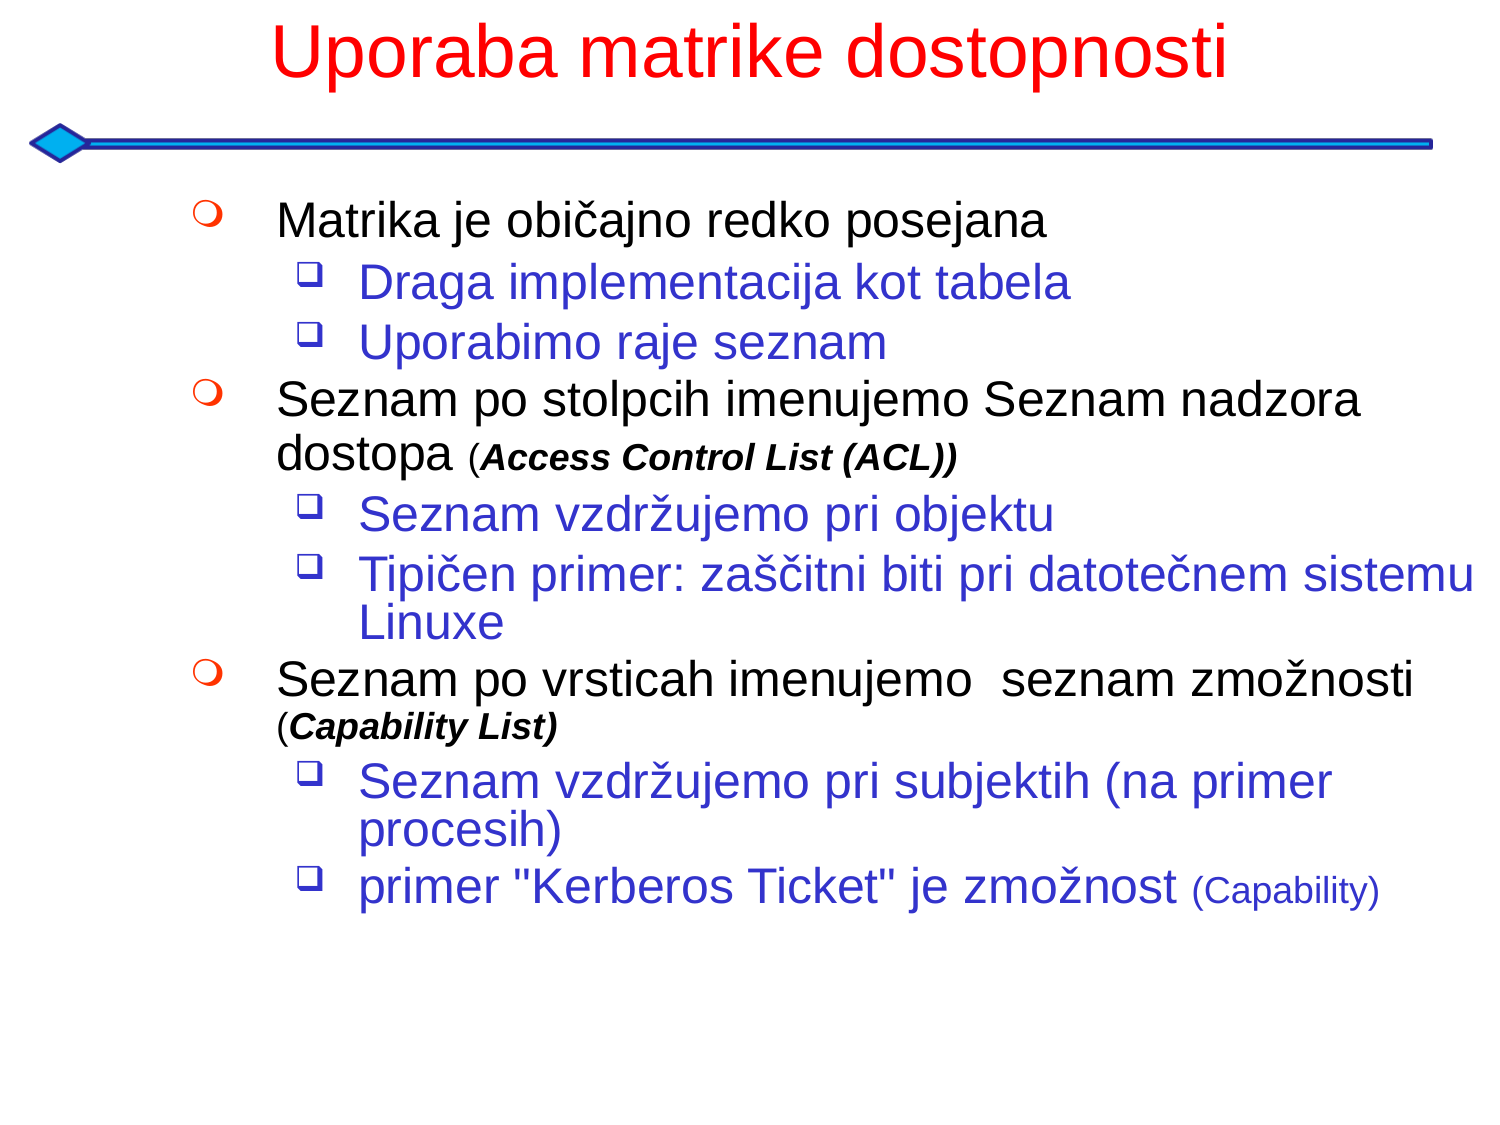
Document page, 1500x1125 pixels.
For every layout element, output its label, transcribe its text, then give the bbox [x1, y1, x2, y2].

title Uporaba matrike dostopnosti [88, 0, 1412, 113]
list Matrika je običajno redko posejana Draga implementacija kot tabela Uporabimo raje seznam Seznam po stolpcih imenujemo Seznam nadzora dostopa (Access Control List (ACL)) Seznam vzdržujemo pri objektu Tipičen primer: zaščitni biti pri datotečnem sistemu Linuxe Seznam po vrsticah imenujemo seznam zmožnosti (Capability List) Seznam vzdržujemo pri subjektih (na primer procesih) primer "Kerberos Ticket" je zmožnost (Capability) [174, 187, 1500, 1061]
picture [28, 122, 1434, 164]
